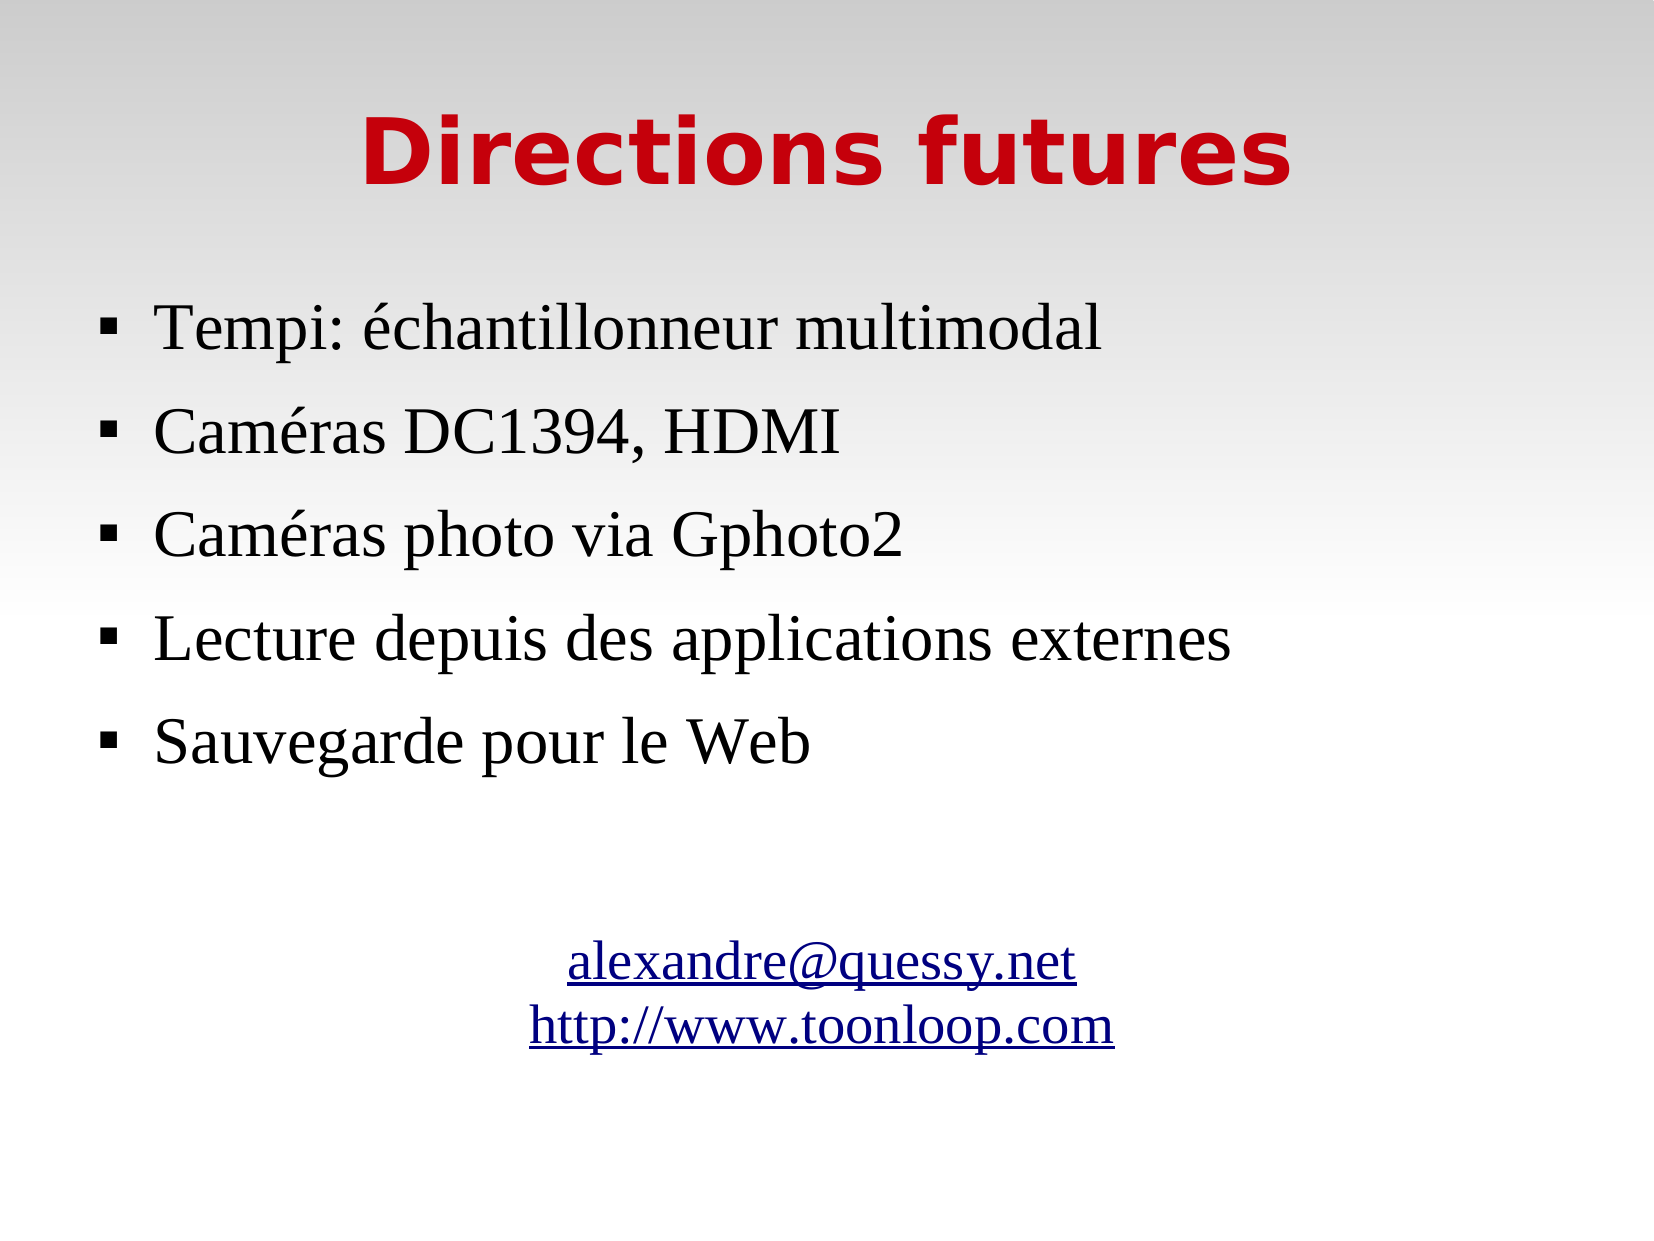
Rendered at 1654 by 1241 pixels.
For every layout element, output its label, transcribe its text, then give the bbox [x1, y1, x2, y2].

list Tempi: échantillonneur multimodal Caméras DC1394, HDMI Caméras photo via Gphoto2 Lecture depuis des applications externes Sauvegarde pour le Web [82, 290, 1571, 813]
title Directions futures [82, 49, 1571, 257]
chart [77, 927, 1565, 1241]
